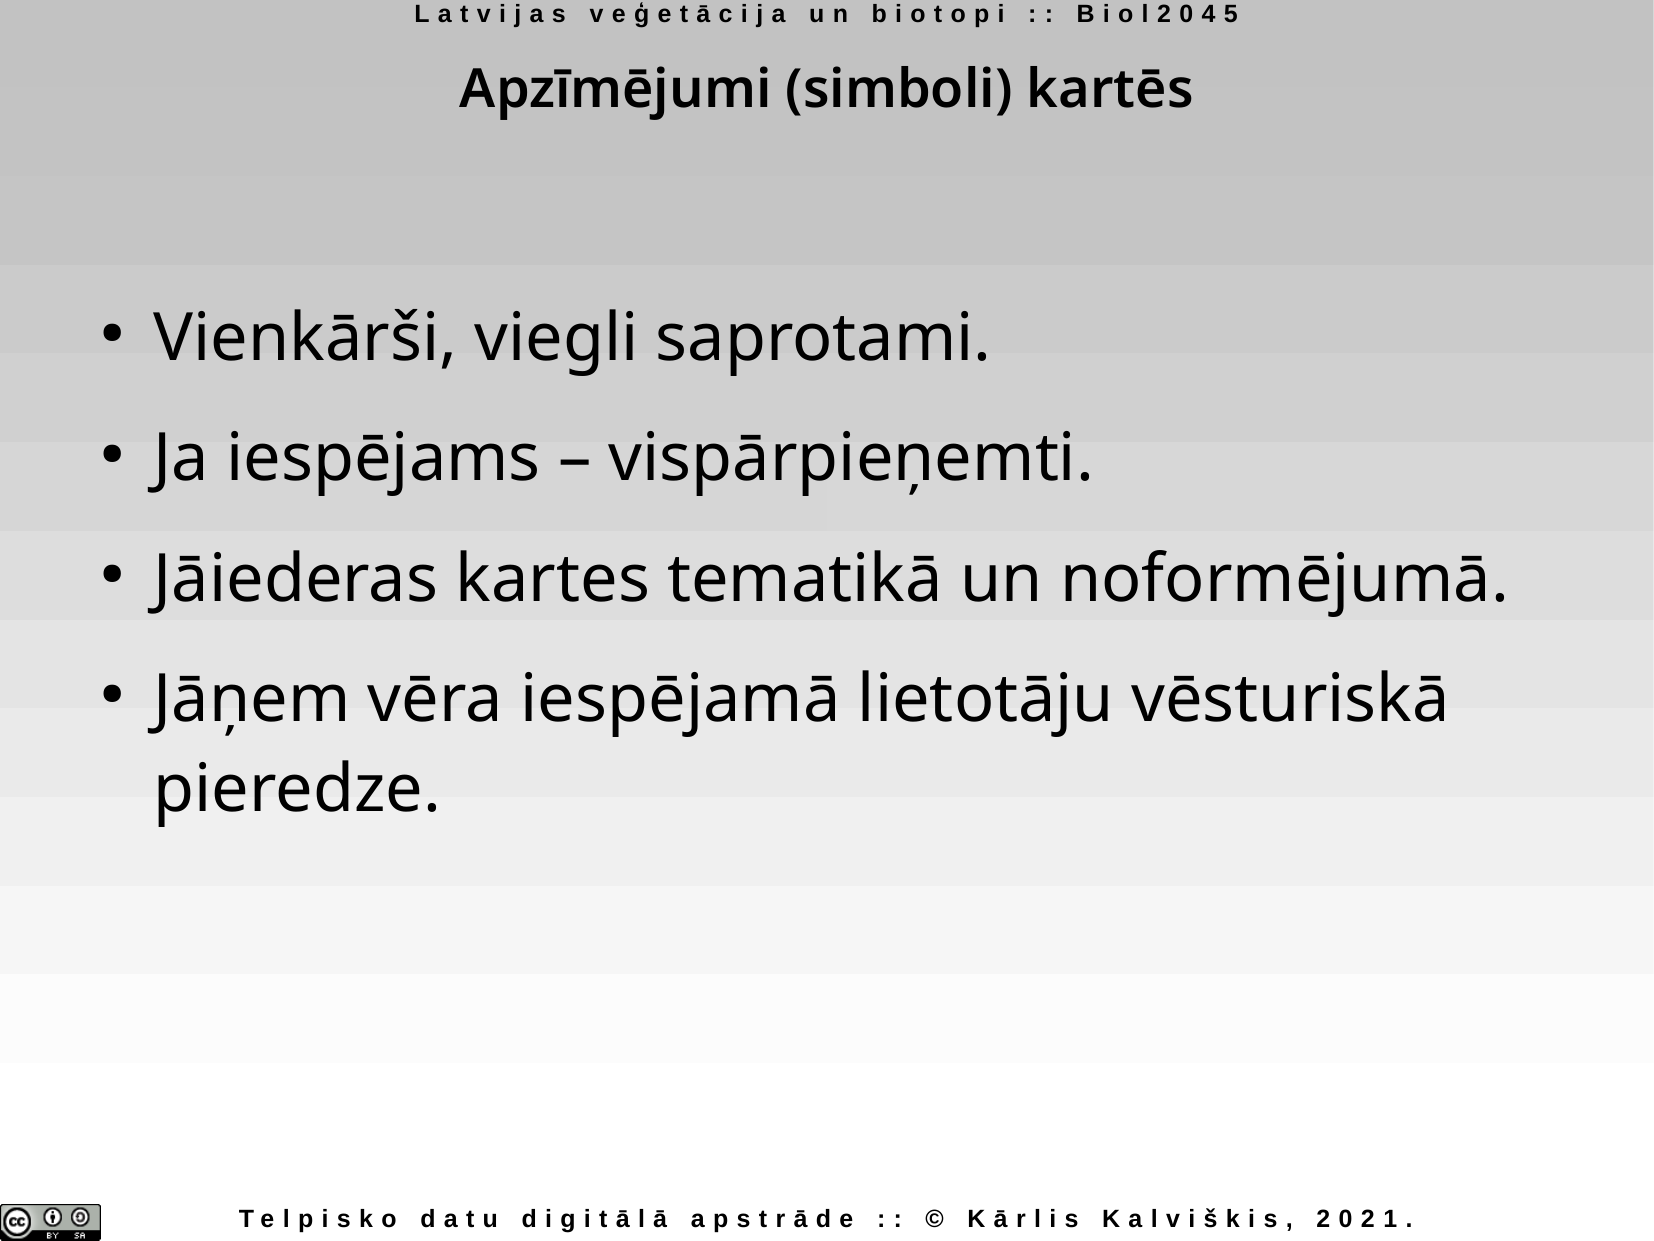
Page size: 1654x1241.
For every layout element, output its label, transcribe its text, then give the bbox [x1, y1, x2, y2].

list Vienkārši, viegli saprotami. Ja iespējams – vispārpieņemti. Jāiederas kartes tematikā un noformējumā. Jāņem vēra iespējamā lietotāju vēsturiskā pieredze. [82, 289, 1571, 1113]
picture [0, 0, 1654, 1241]
title Apzīmējumi (simboli) kartēs [29, 49, 1625, 296]
